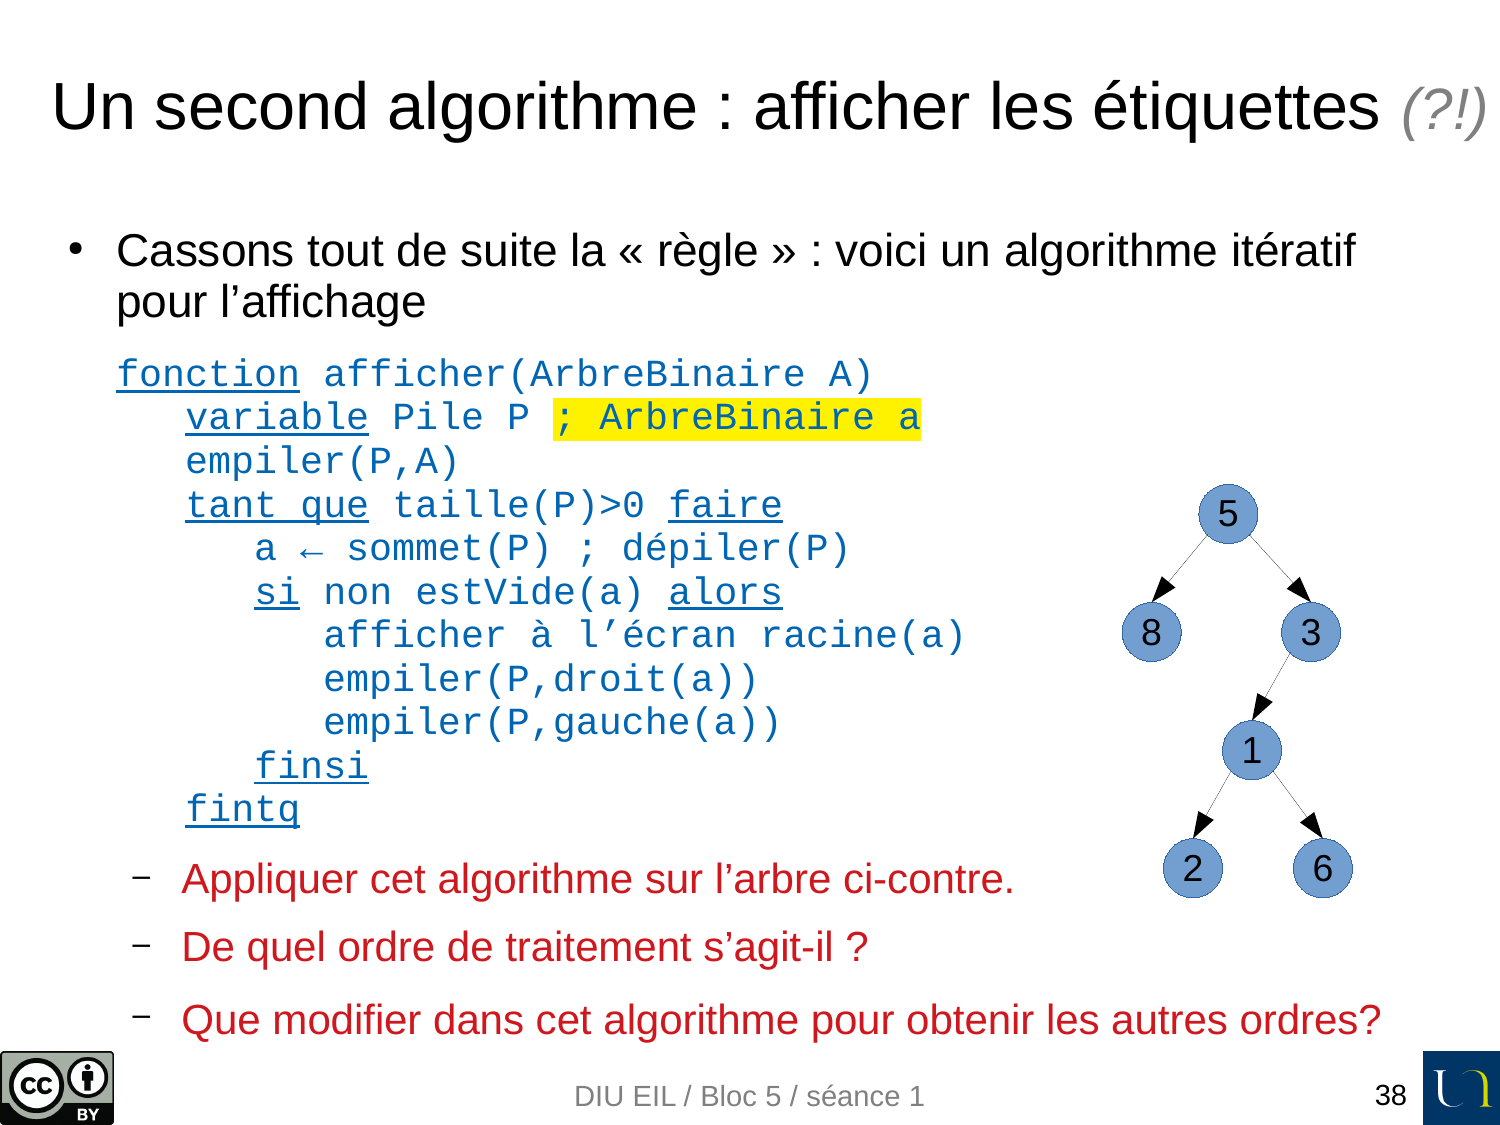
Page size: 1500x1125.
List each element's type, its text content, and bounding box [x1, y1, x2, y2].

text_box 6 [1293, 838, 1353, 898]
text_box 1 [1222, 720, 1282, 780]
text_box 8 [1122, 602, 1182, 662]
text_box 2 [1163, 838, 1223, 898]
title Un second algorithme : afficher les étiquettes (?!) [51, 32, 1500, 182]
picture [1417, 1051, 1500, 1125]
picture [0, 1051, 114, 1125]
text_box 3 [1281, 602, 1341, 662]
list Cassons tout de suite la « règle » : voici un algorithme itératif pour l’affichage fonction afficher(ArbreBinaire A) variable Pile P ; ArbreBinaire a empiler(P,A) tant que taille(P)>0 faire a ← sommet(P) ; dépiler(P) si non estVide(a) alors afficher à l’écran racine(a) empiler(P,droit(a)) empiler(P,gauche(a)) finsi fintq Appliquer cet algorithme sur l’arbre ci-contre. De quel ordre de traitement s’agit-il ? Que modifier dans cet algorithme pour obtenir les autres ordres? [51, 224, 1449, 1052]
text_box 5 [1198, 484, 1258, 544]
